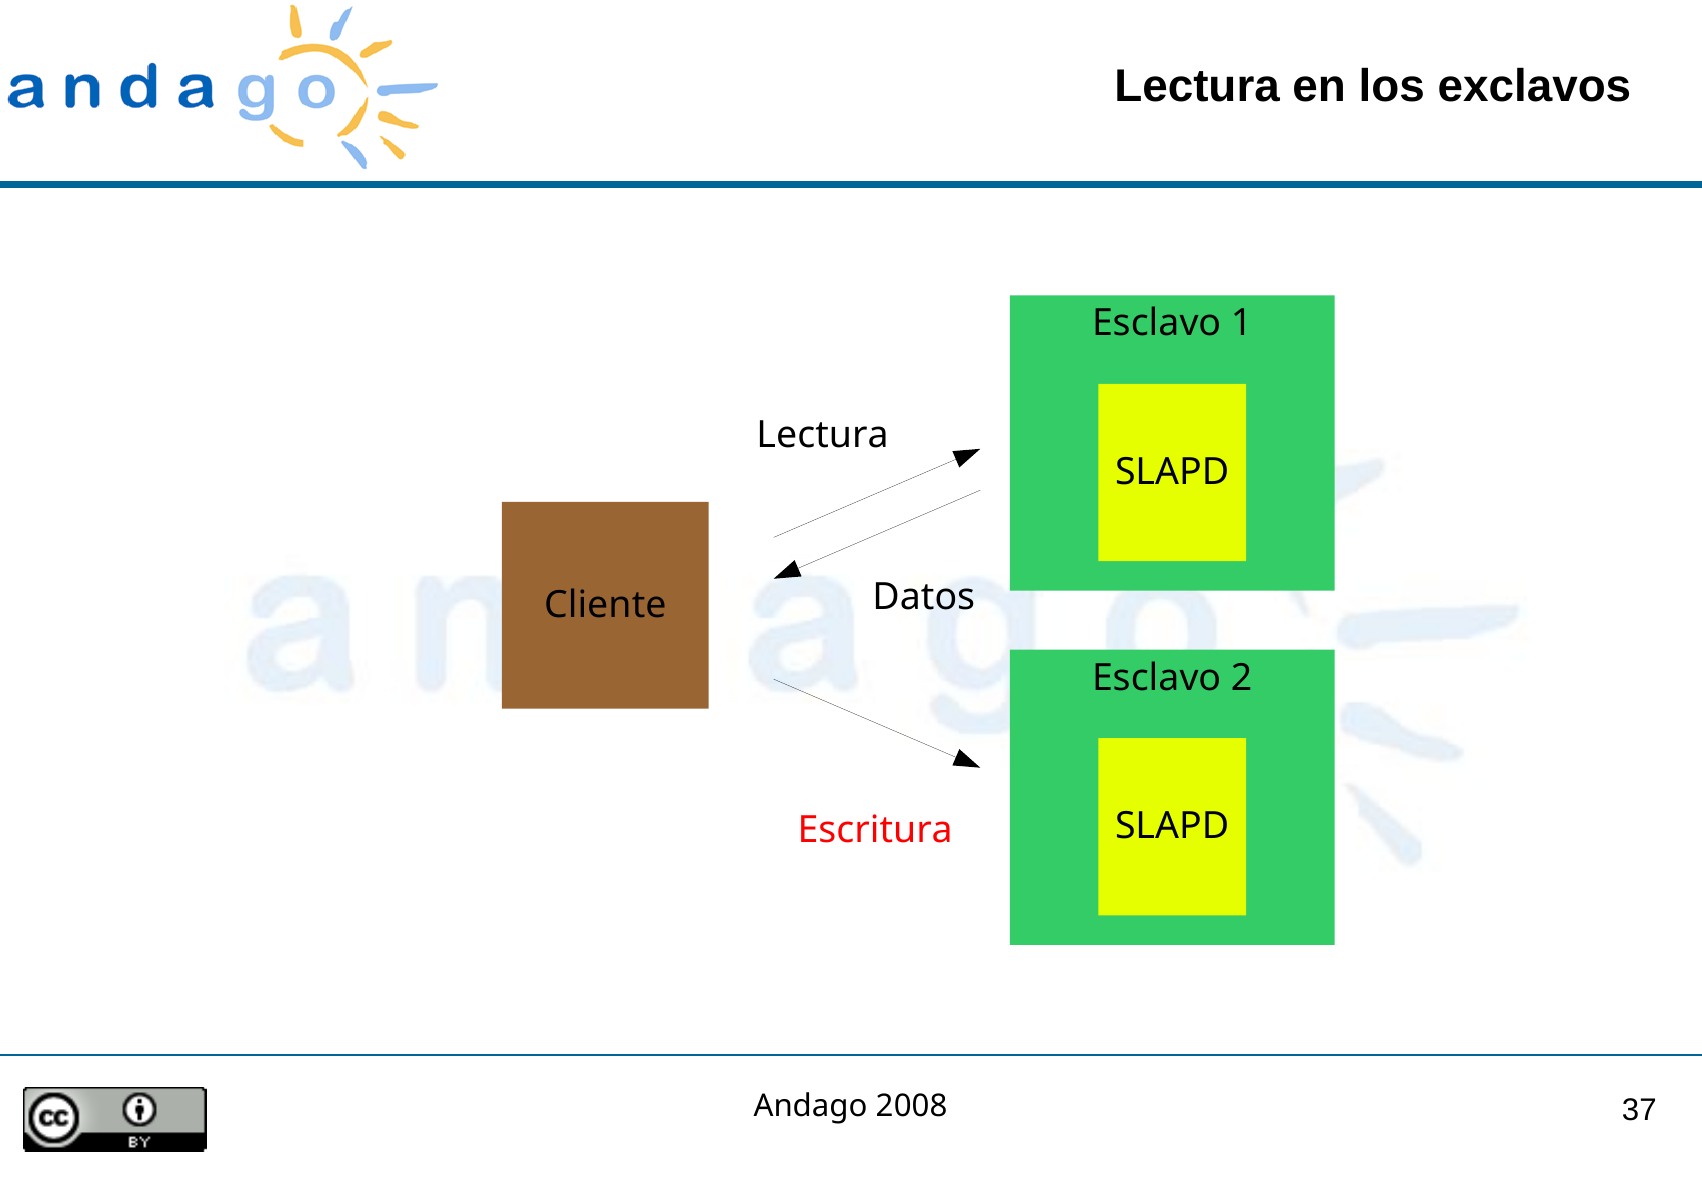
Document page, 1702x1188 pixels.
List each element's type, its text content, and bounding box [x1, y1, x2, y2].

text_box Esclavo 1 [1009, 295, 1335, 591]
text_box Esclavo 2 [1009, 649, 1335, 945]
text_box Lectura [740, 404, 913, 467]
text_box SLAPD [1098, 738, 1247, 916]
title Lectura en los exclavos [255, 0, 1702, 181]
text_box Datos [856, 566, 998, 629]
text_box Escritura [781, 799, 981, 863]
picture [224, 324, 1538, 919]
picture [0, 0, 255, 175]
text_box Cliente [501, 501, 709, 709]
picture [23, 1087, 207, 1152]
text_box SLAPD [1098, 383, 1247, 562]
